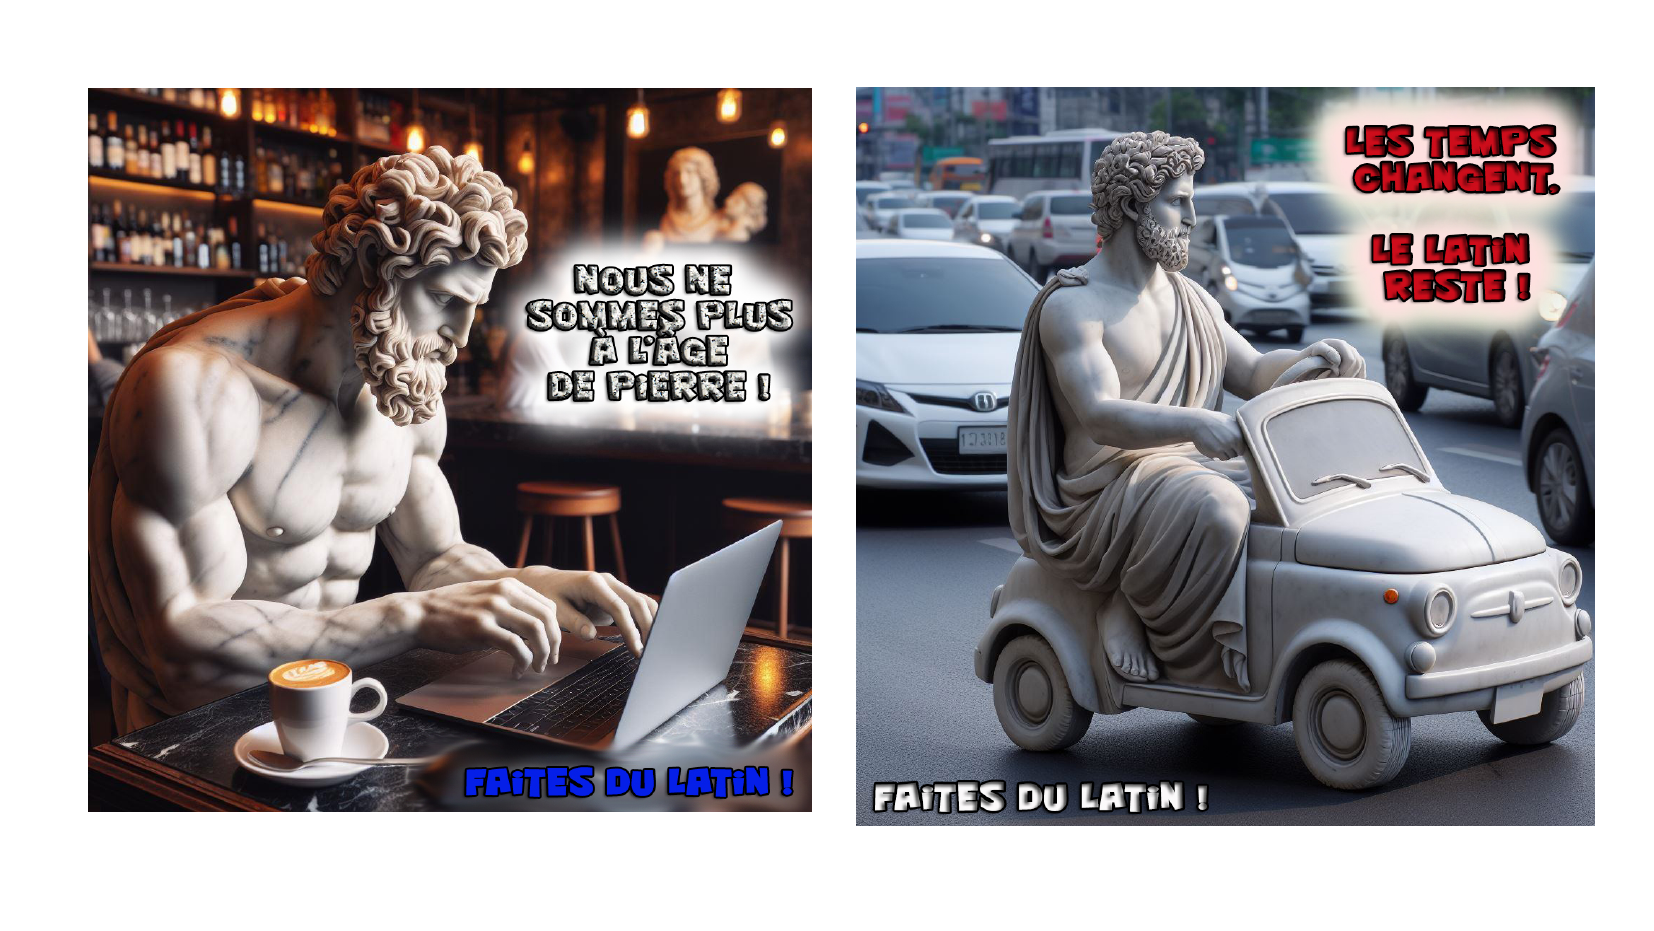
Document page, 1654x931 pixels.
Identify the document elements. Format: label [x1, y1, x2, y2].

picture [88, 88, 812, 812]
picture [856, 87, 1595, 826]
